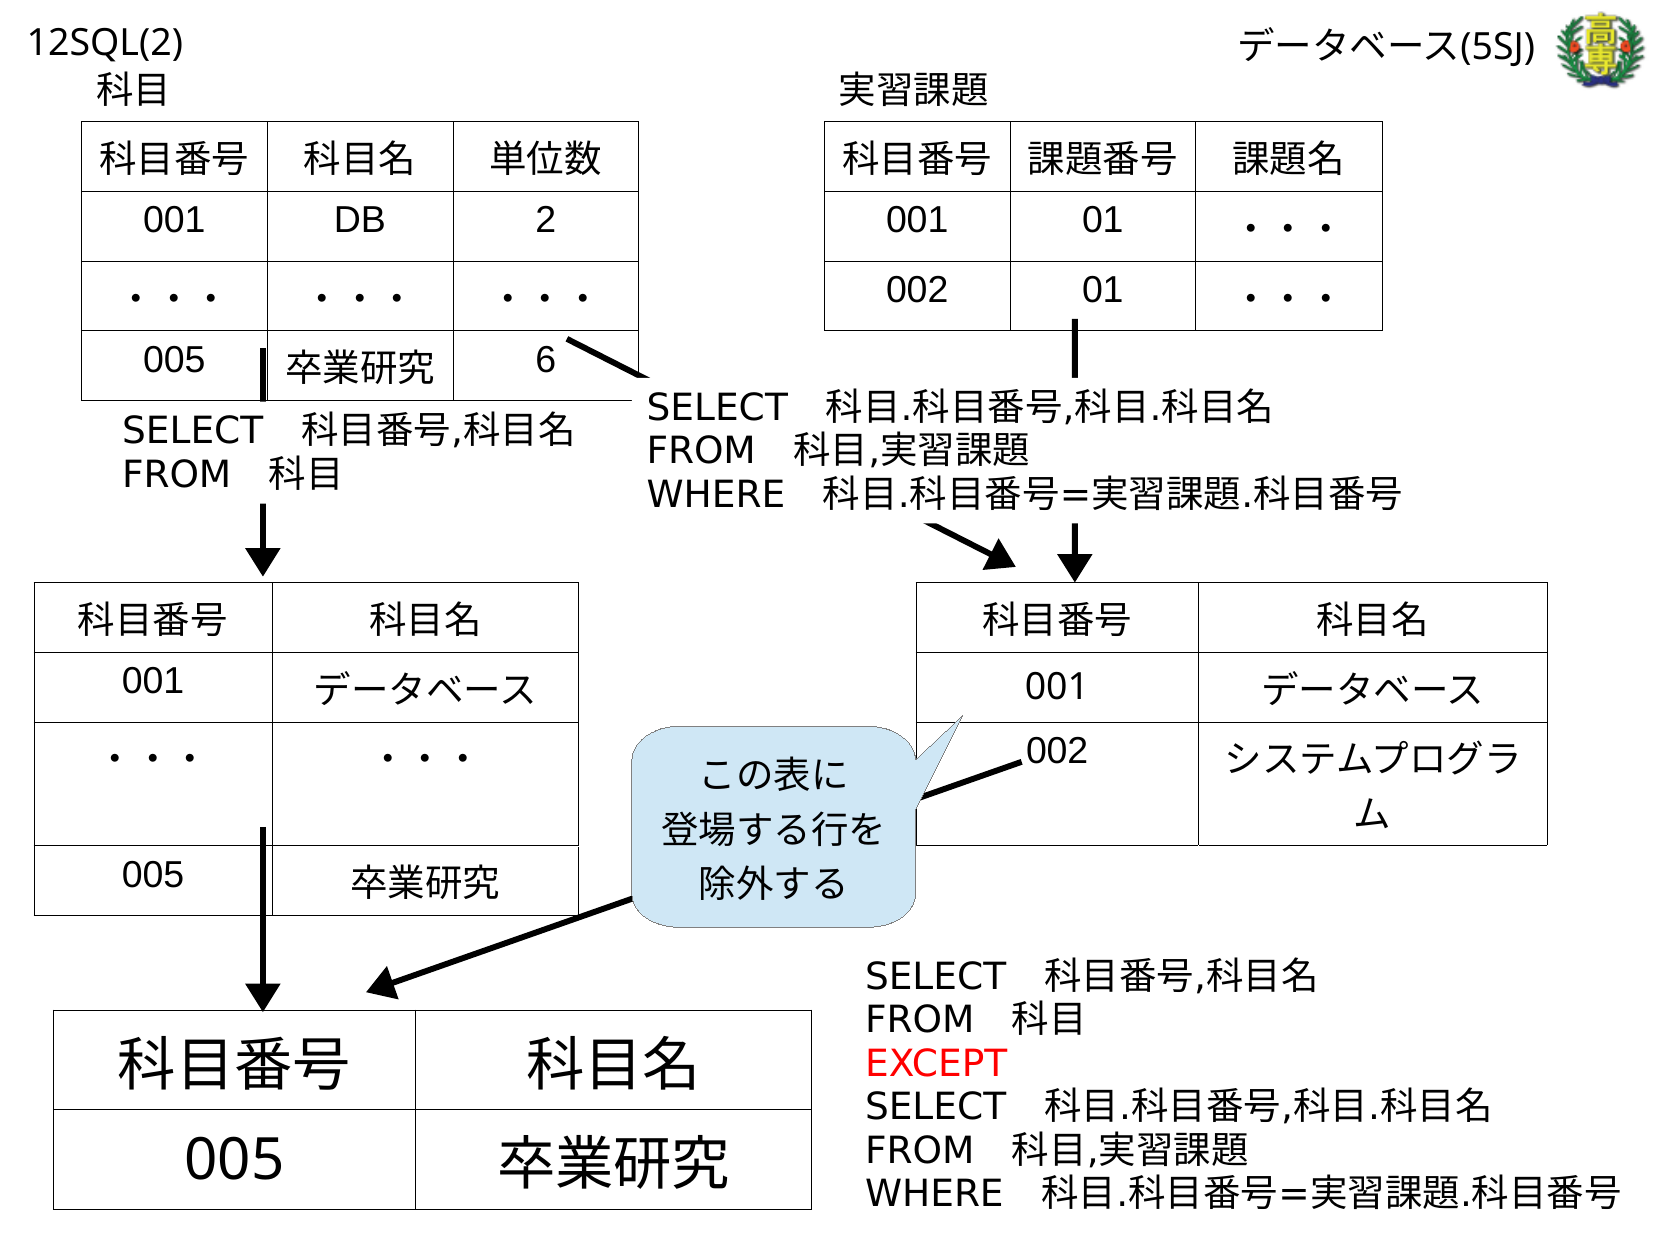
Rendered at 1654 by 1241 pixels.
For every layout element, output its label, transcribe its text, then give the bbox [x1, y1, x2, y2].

table_cell 001 [35, 653, 272, 722]
table_header 科目 [81, 52, 267, 121]
table_header [824, 582, 916, 652]
table_cell ・・・ [454, 262, 638, 330]
table_cell [579, 722, 824, 846]
table_cell 005 [54, 1110, 415, 1209]
table_cell 卒業研究 [416, 1110, 811, 1209]
table_cell 001 [82, 192, 267, 261]
table_cell 01 [1011, 192, 1195, 261]
table_cell [639, 122, 824, 191]
table_cell 課題番号 [1011, 122, 1195, 191]
table_header 科目名 [273, 583, 578, 652]
table_header [639, 52, 824, 122]
table_cell [824, 722, 916, 755]
table_cell 002 [825, 262, 1010, 330]
table_cell 卒業研究 [273, 846, 578, 915]
table_cell 6 [454, 331, 638, 400]
table_cell 002 [917, 723, 953, 757]
table_cell 005 [35, 846, 260, 915]
table_cell 002 [917, 723, 1198, 845]
table_header 科目番号 [35, 583, 272, 652]
table_cell [639, 261, 824, 331]
table_cell 科目番号 [825, 122, 1010, 191]
table_cell 001 [917, 653, 1198, 722]
table_header [1196, 52, 1382, 121]
table_cell ・・・ [273, 723, 578, 845]
table_header 科目名 [1199, 583, 1547, 652]
table_cell [1078, 331, 1196, 377]
table_cell 005 [266, 846, 272, 915]
table_header [1010, 52, 1196, 121]
text_box この表に 登場する行を 除外する [631, 715, 963, 928]
table_cell 卒業研究 [268, 331, 453, 400]
table_cell 005 [82, 331, 267, 400]
text_box SELECT 科目番号,科目名 FROM 科目 [107, 401, 591, 504]
table_cell 01 [1011, 262, 1195, 330]
table_cell ・・・ [82, 262, 267, 330]
table_cell 課題名 [1196, 122, 1382, 191]
table_header [453, 52, 639, 121]
table_cell 001 [825, 192, 1010, 261]
table_cell DB [268, 192, 453, 261]
table_cell データベース [1199, 653, 1547, 722]
text_box SELECT 科目番号,科目名 FROM 科目 EXCEPT SELECT 科目.科目番号,科目.科目名 FROM 科目,実習課題 WHERE 科目.科目番号=実習課題.科目番号 [850, 947, 1642, 1224]
table_cell [598, 902, 641, 915]
table_cell 科目名 [268, 122, 453, 191]
table_header 科目番号 [917, 583, 1198, 652]
table_header 科目名 [416, 1011, 811, 1109]
table_header 科目番号 [54, 1011, 415, 1109]
table_cell [579, 652, 824, 722]
table_cell 単位数 [454, 122, 638, 191]
text_box SELECT 科目.科目番号,科目.科目名 FROM 科目,実習課題 WHERE 科目.科目番号=実習課題.科目番号 [631, 377, 1424, 524]
table_header 実習課題 [824, 52, 1010, 121]
table_cell ・・・ [268, 262, 453, 330]
picture [1553, 2, 1650, 99]
table_cell ・・・ [35, 723, 272, 845]
table_header [579, 582, 824, 652]
table_cell [639, 191, 824, 261]
table_cell [906, 899, 916, 915]
table_cell [824, 652, 916, 722]
table_cell [1010, 331, 1071, 377]
table_cell [1199, 846, 1547, 915]
table_cell [639, 331, 824, 377]
table_cell [579, 847, 631, 913]
table_cell [1196, 331, 1382, 377]
table_cell ・・・ [1196, 262, 1382, 330]
table_cell システムプログラム [1199, 723, 1547, 845]
table_cell [917, 846, 1198, 915]
table_cell 科目番号 [82, 122, 267, 191]
table_header [267, 52, 453, 121]
table_cell 2 [454, 192, 638, 261]
table_cell ・・・ [1196, 192, 1382, 261]
table_cell [824, 331, 1010, 377]
table_cell データベース [273, 653, 578, 722]
